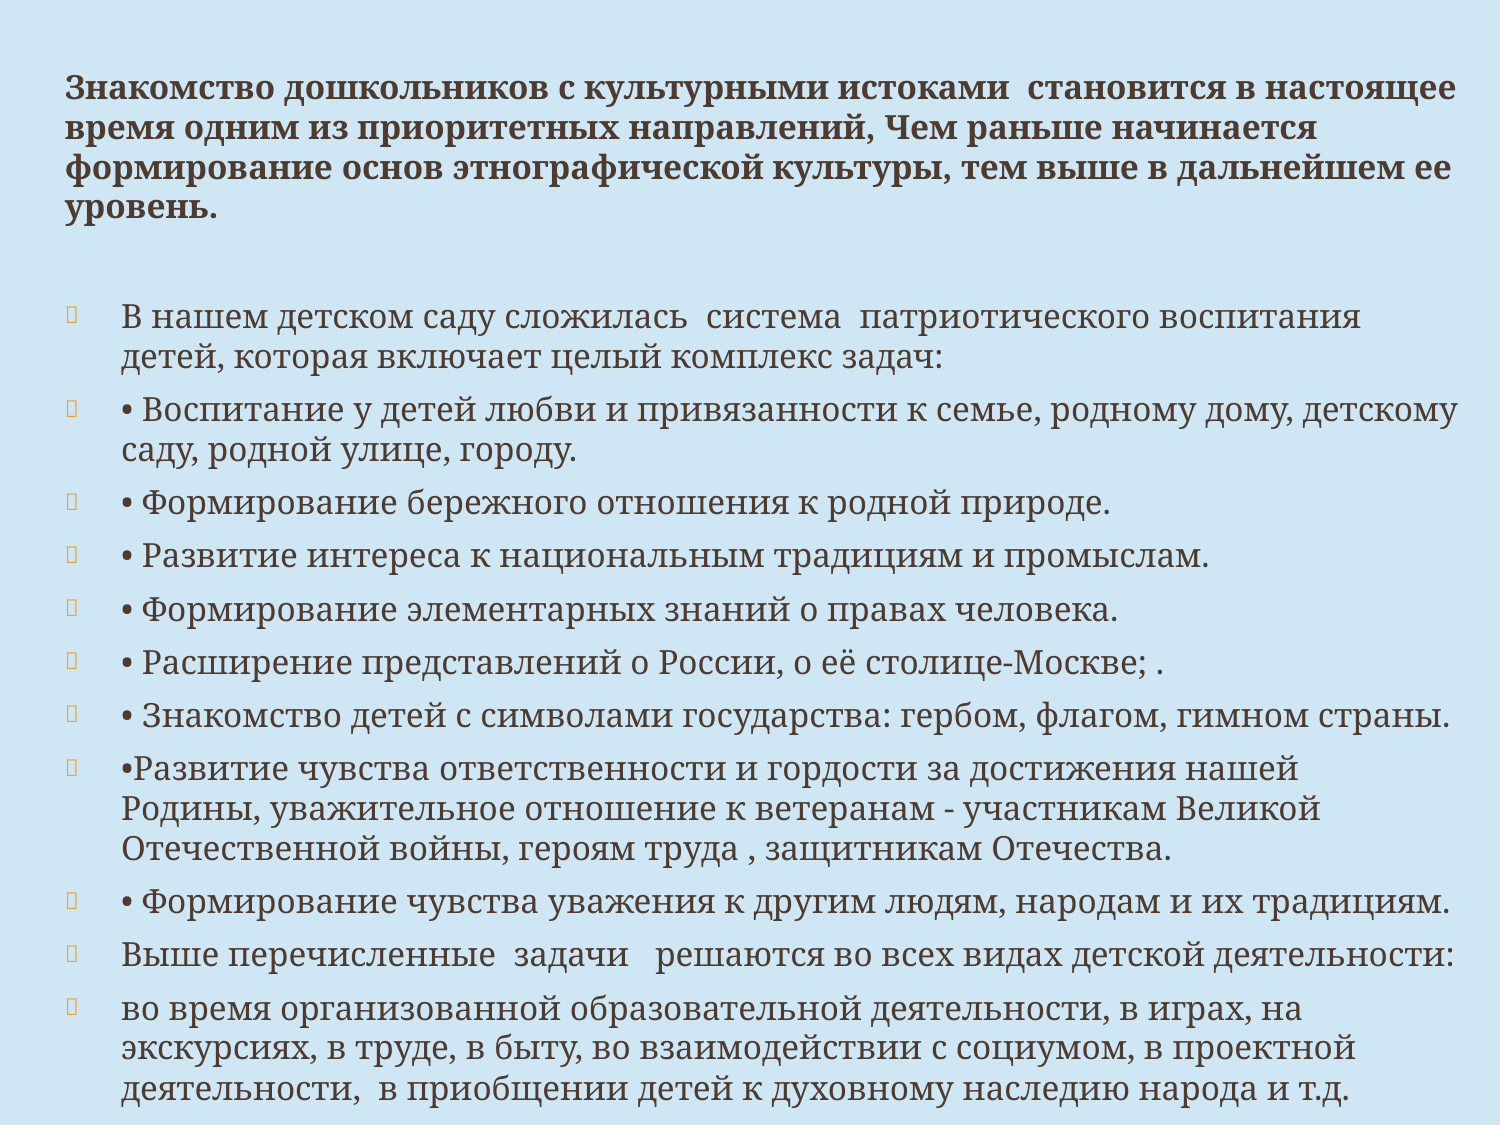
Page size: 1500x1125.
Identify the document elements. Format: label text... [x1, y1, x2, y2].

title Знакомство дошкольников с культурными истоками становится в настоящее время одним из приоритетных направлений, Чем раньше начинается формирование основ этнографической культуры, тем выше в дальнейшем ее уровень. [50, 58, 1475, 211]
list В нашем детском саду сложилась система патриотического воспитания детей, которая включает целый комплекс задач: • Воспитание у детей любви и привязанности к семье, родному дому, детскому саду, родной улице, городу. • Формирование бережного отношения к родной природе. • Развитие интереса к национальным традициям и промыслам. • Формирование элементарных знаний о правах человека. • Расширение представлений о России, о её столице-Москве; . • Знакомство детей с символами государства: гербом, флагом, гимном страны. •Развитие чувства ответственности и гордости за достижения нашей Родины, уважительное отношение к ветеранам - участникам Великой Отечественной войны, героям труда , защитникам Отечества. • Формирование чувства уважения к другим людям, народам и их традициям. Выше перечисленные задачи решаются во всех видах детской деятельности: во время организованной образовательной деятельности, в играх, на экскурсиях, в труде, в быту, во взаимодействии с социумом, в проектной деятельности, в приобщении детей к духовному наследию народа и т.д. [50, 234, 1475, 1090]
